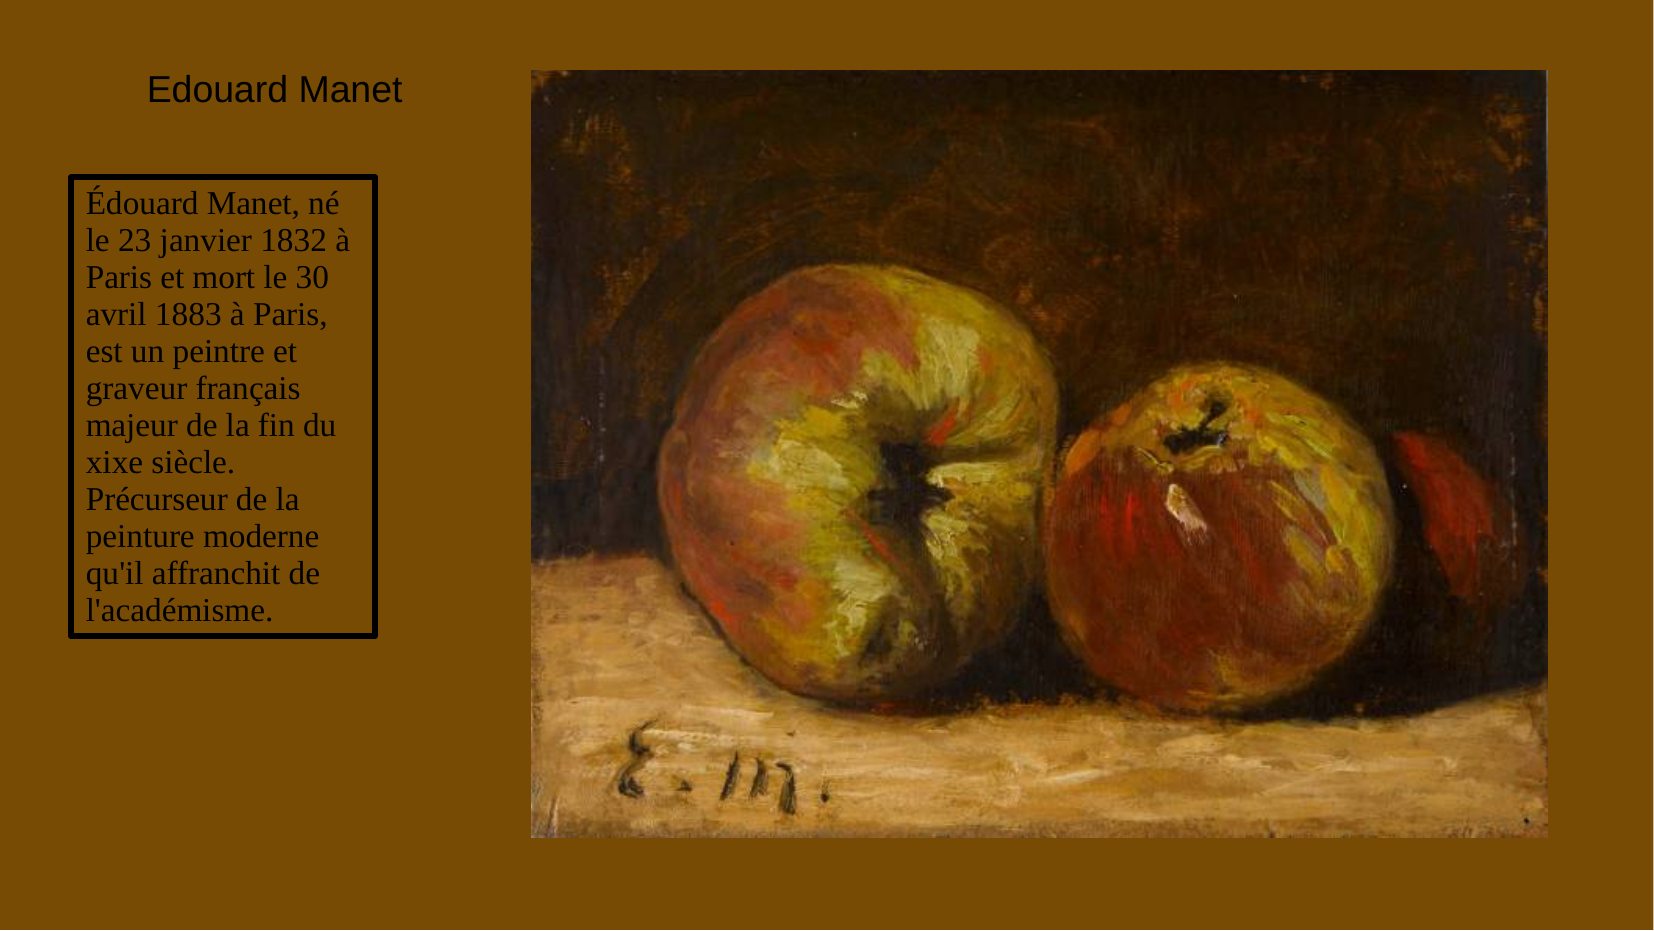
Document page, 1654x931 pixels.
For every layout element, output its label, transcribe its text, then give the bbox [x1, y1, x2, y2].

text_box Édouard Manet, né le 23 janvier 1832 à Paris et mort le 30 avril 1883 à Paris, est un peintre et graveur français majeur de la fin du xixe siècle. Précurseur de la peinture moderne qu'il affranchit de l'académisme. [70, 177, 375, 637]
title Edouard Manet [136, 47, 414, 132]
picture [531, 70, 1548, 838]
